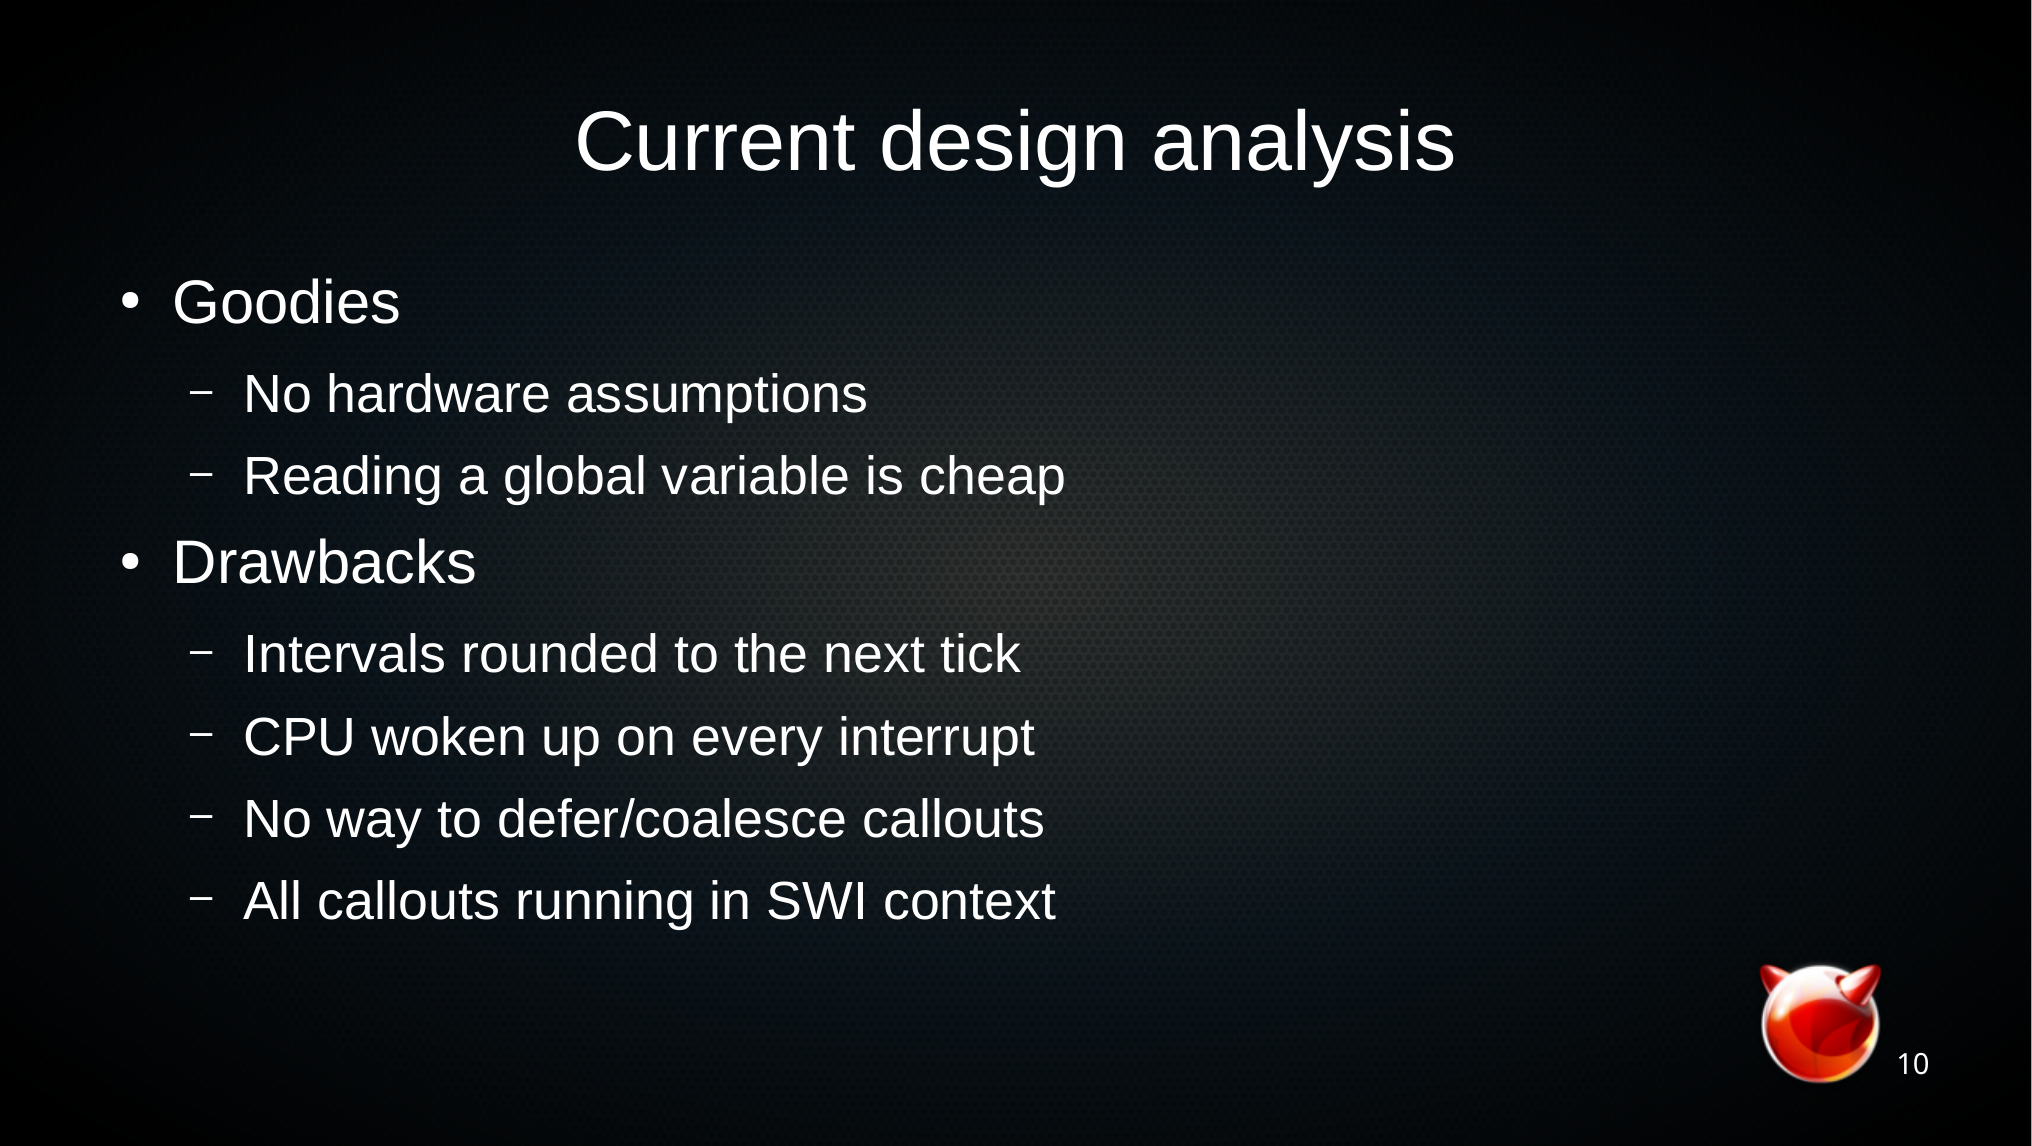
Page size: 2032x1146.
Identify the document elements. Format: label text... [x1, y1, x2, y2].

picture [0, 0, 2032, 1146]
list Goodies No hardware assumptions Reading a global variable is cheap Drawbacks Intervals rounded to the next tick CPU woken up on every interrupt No way to defer/coalesce callouts All callouts running in SWI context [101, 268, 1890, 1025]
title Current design analysis [101, 45, 1930, 237]
